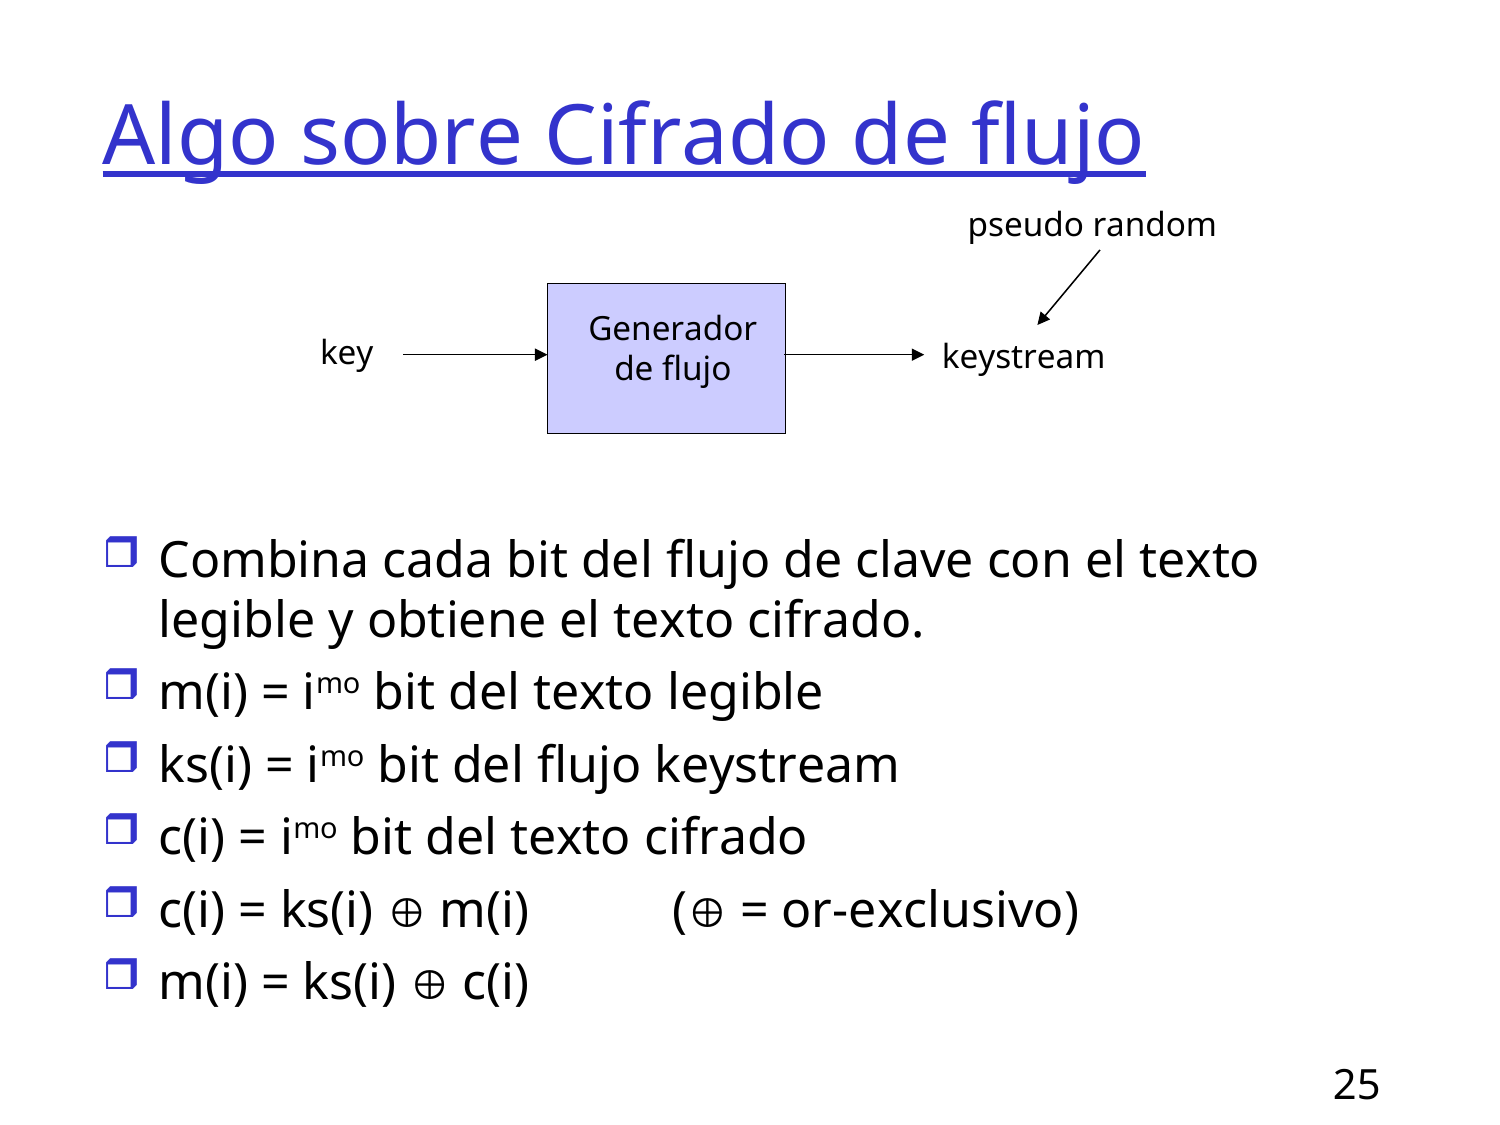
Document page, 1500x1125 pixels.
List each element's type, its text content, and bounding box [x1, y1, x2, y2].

title Algo sobre Cifrado de flujo [87, 37, 1363, 225]
list Combina cada bit del flujo de clave con el texto legible y obtiene el texto cifrado. m(i) = imo bit del texto legible ks(i) = imo bit del flujo keystream c(i) = imo bit del texto cifrado c(i) = ks(i)  m(i) ( = or-exclusivo) m(i) = ks(i)  c(i) [87, 519, 1363, 1025]
text_box key [305, 323, 389, 379]
text_box [547, 283, 786, 434]
text_box pseudo random [952, 195, 1233, 251]
text_box keystream [927, 327, 1121, 383]
text_box Generador de flujo [573, 299, 773, 395]
